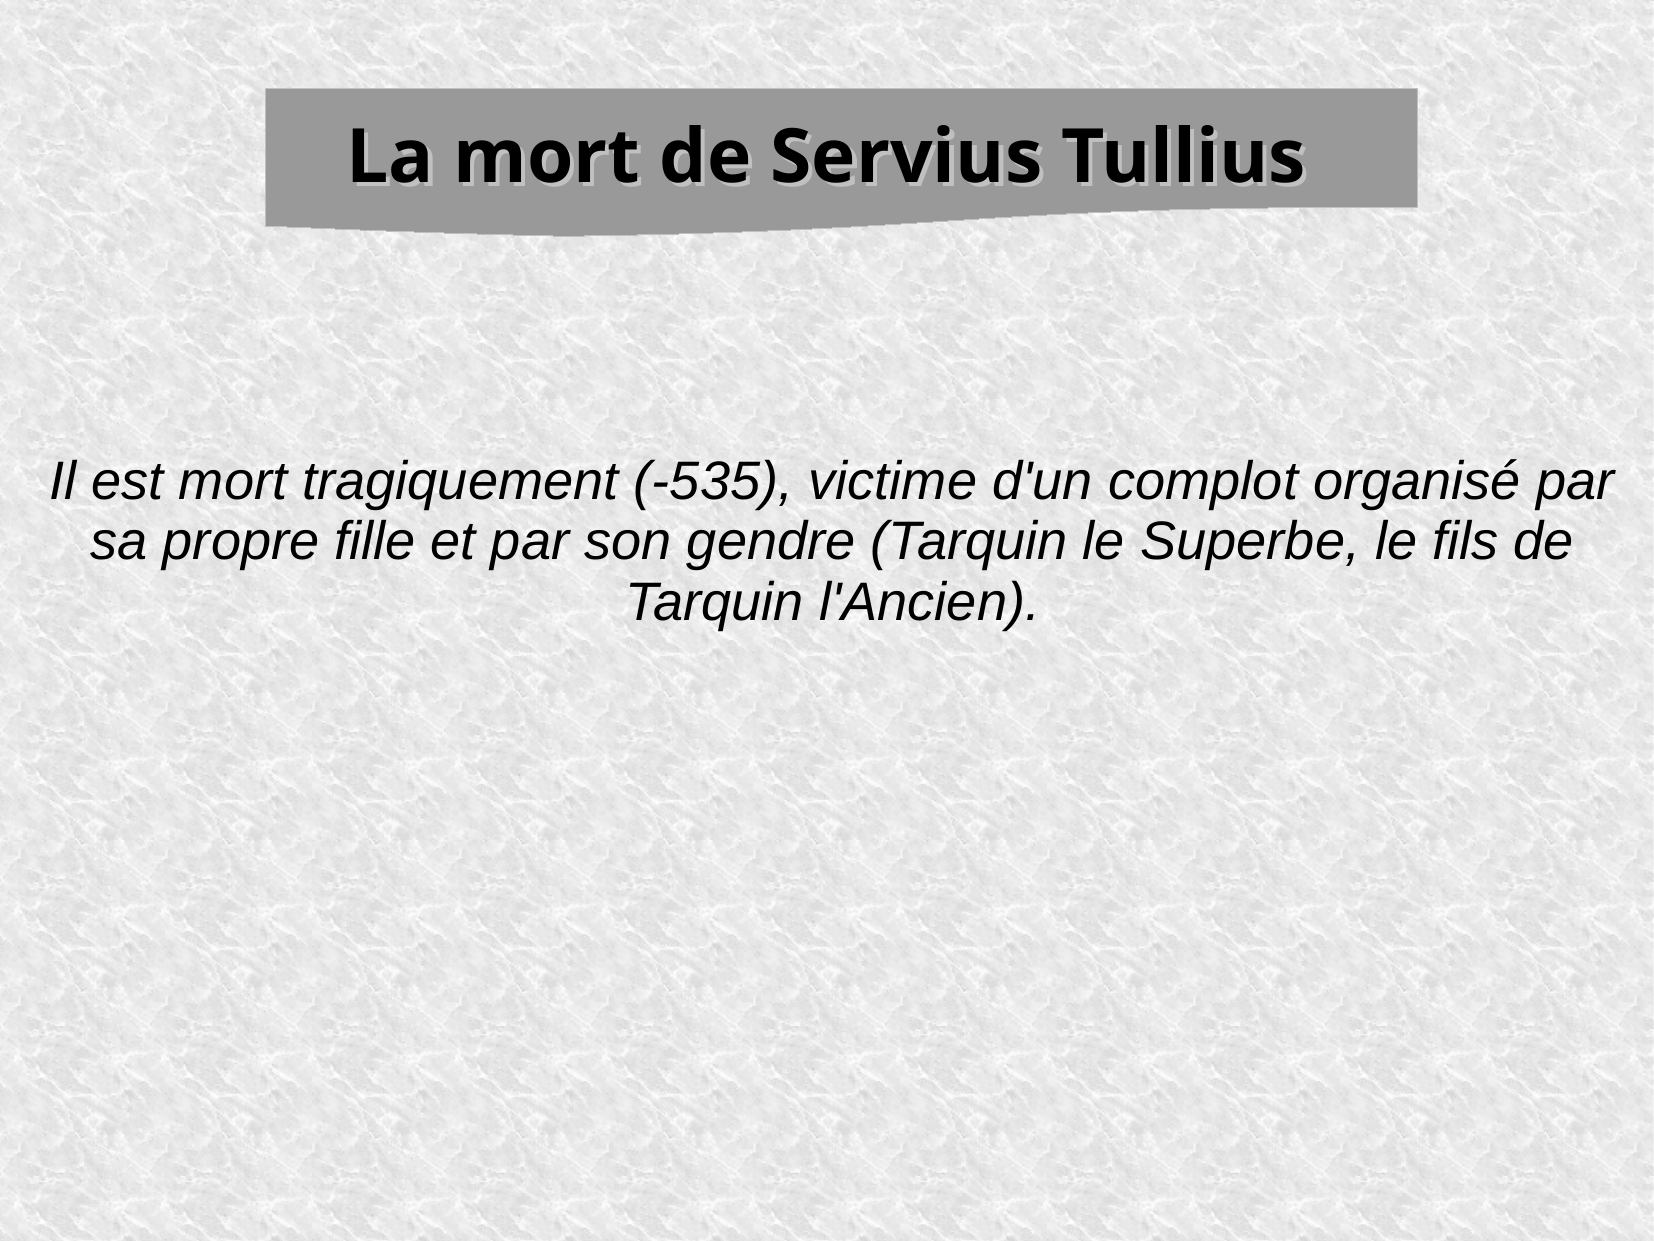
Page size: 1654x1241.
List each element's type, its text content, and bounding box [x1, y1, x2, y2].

title La mort de Servius Tullius [82, 49, 1571, 257]
text_box Il est mort tragiquement (-535), victime d'un complot organisé par sa propre fille et par son gendre (Tarquin le Superbe, le fils de Tarquin l'Ancien). [12, 442, 1654, 639]
picture [0, 0, 1654, 1241]
